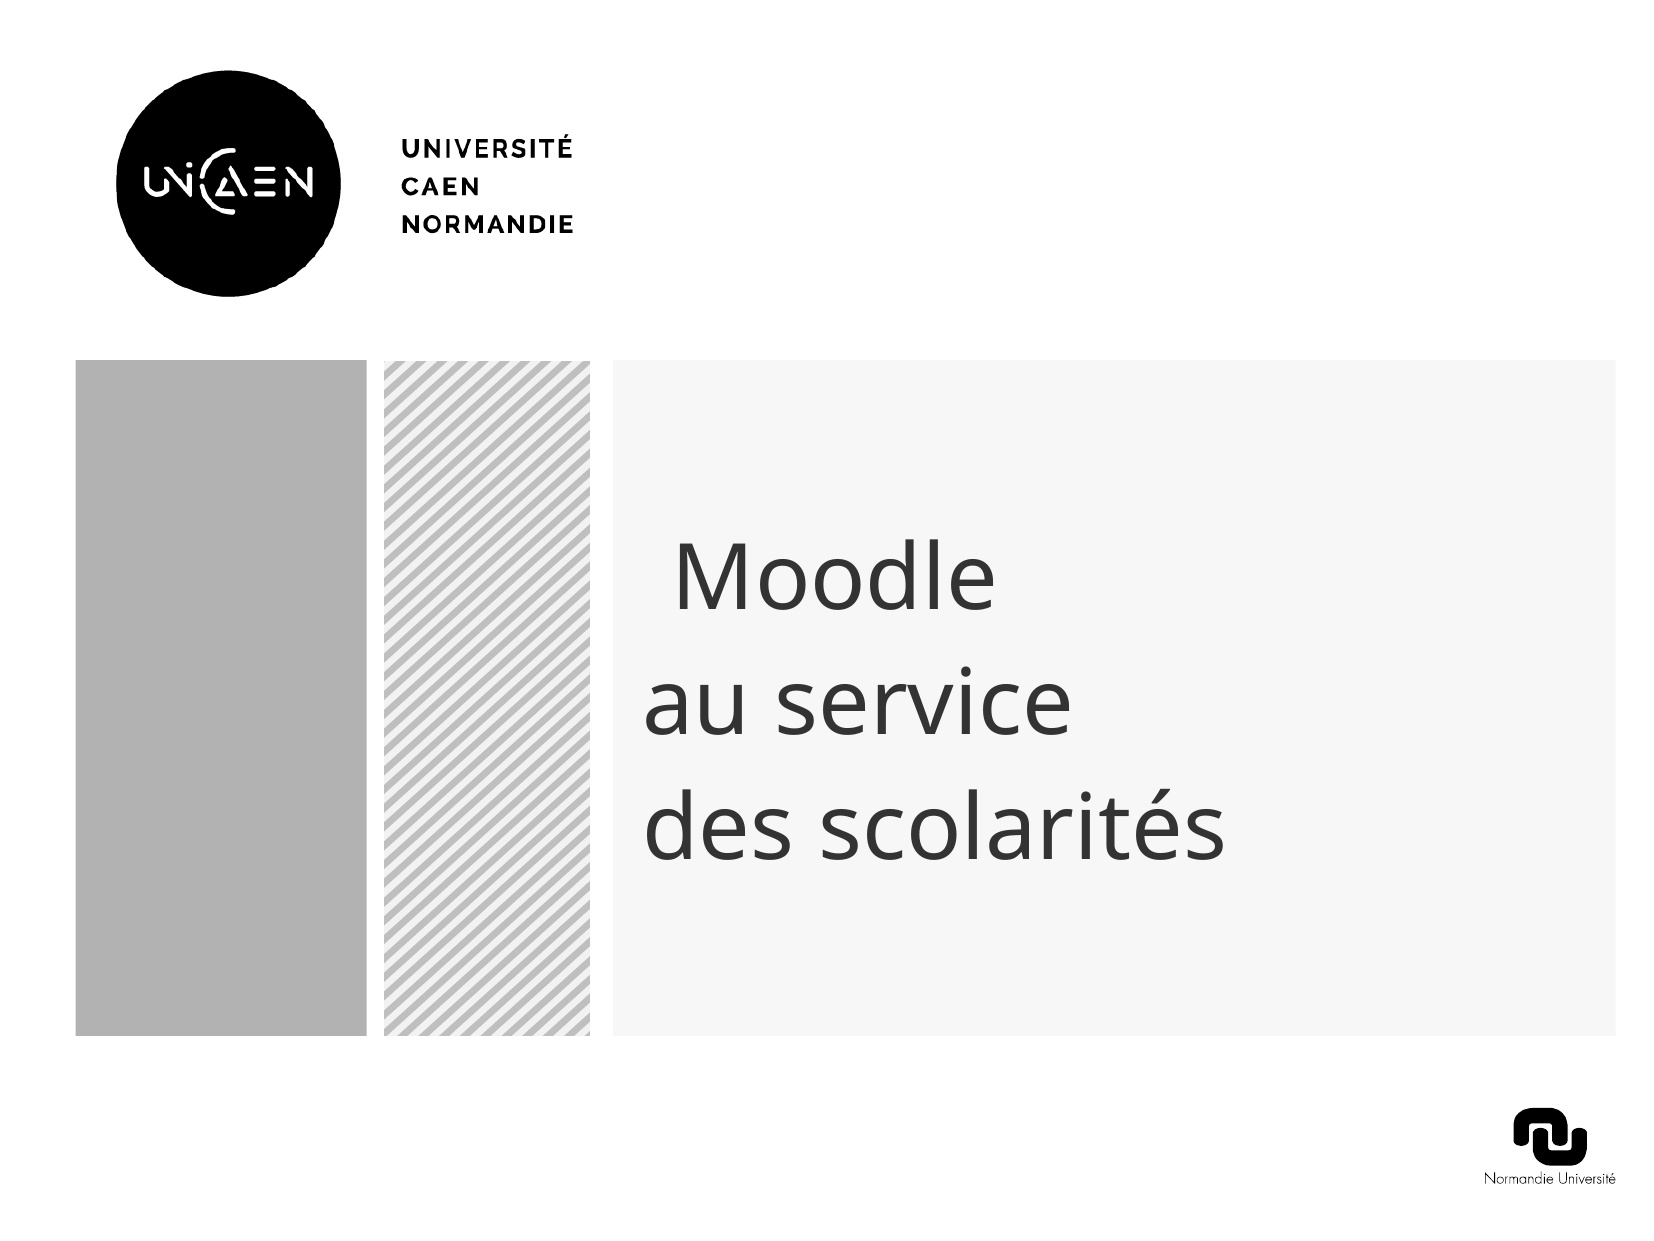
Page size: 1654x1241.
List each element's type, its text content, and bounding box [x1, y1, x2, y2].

picture [69, 20, 351, 347]
picture [383, 20, 592, 347]
title Moodle au service des scolarités [612, 360, 1619, 1038]
